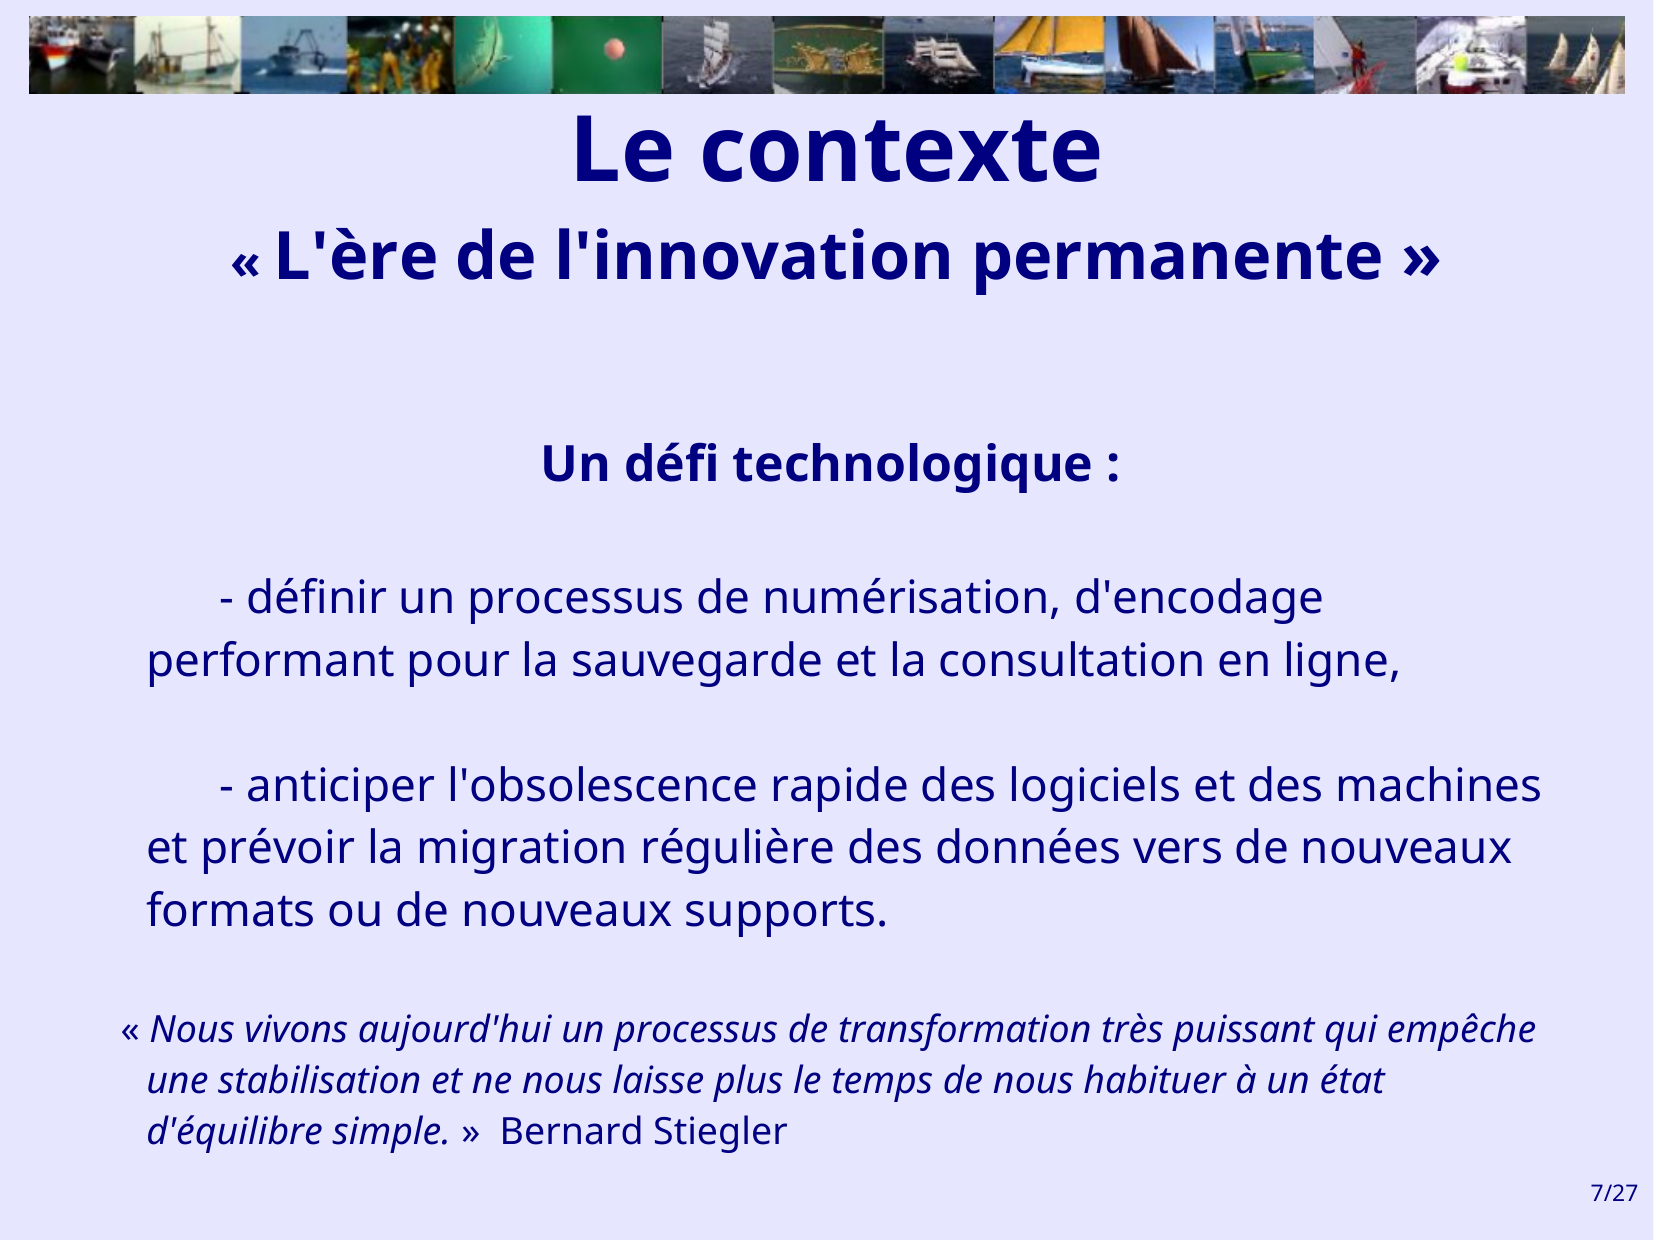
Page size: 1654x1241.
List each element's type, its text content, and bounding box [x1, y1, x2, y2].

picture [29, 16, 1625, 94]
subtitle Un défi technologique : - définir un processus de numérisation, d'encodage performant pour la sauvegarde et la consultation en ligne, - anticiper l'obsolescence rapide des logiciels et des machines et prévoir la migration régulière des données vers de nouveaux formats ou de nouveaux supports. « Nous vivons aujourd'hui un processus de transformation très puissant qui empêche une stabilisation et ne nous laisse plus le temps de nous habituer à un état d'équilibre simple. » Bernard Stiegler [75, 309, 1564, 1241]
text_box Le contexte « L'ère de l'innovation permanente » [94, 108, 1579, 400]
